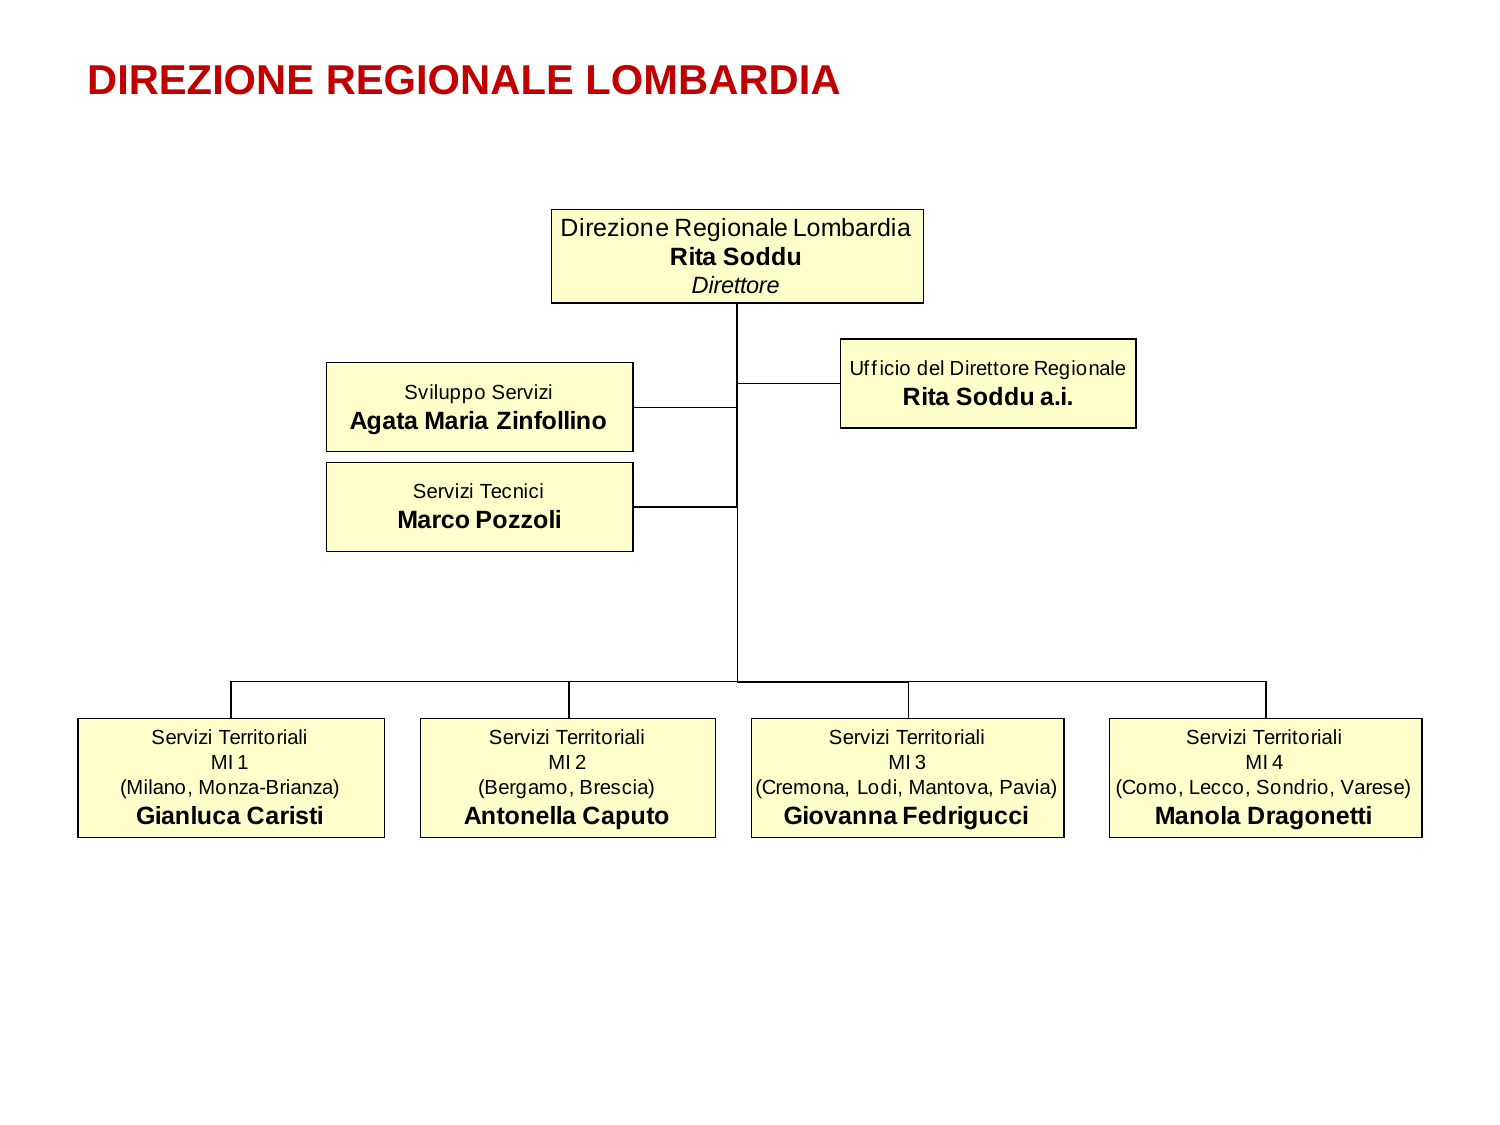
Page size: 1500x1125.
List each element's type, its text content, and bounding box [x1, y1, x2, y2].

picture [75, 203, 1425, 839]
title DIREZIONE REGIONALE LOMBARDIA [72, 45, 1462, 128]
